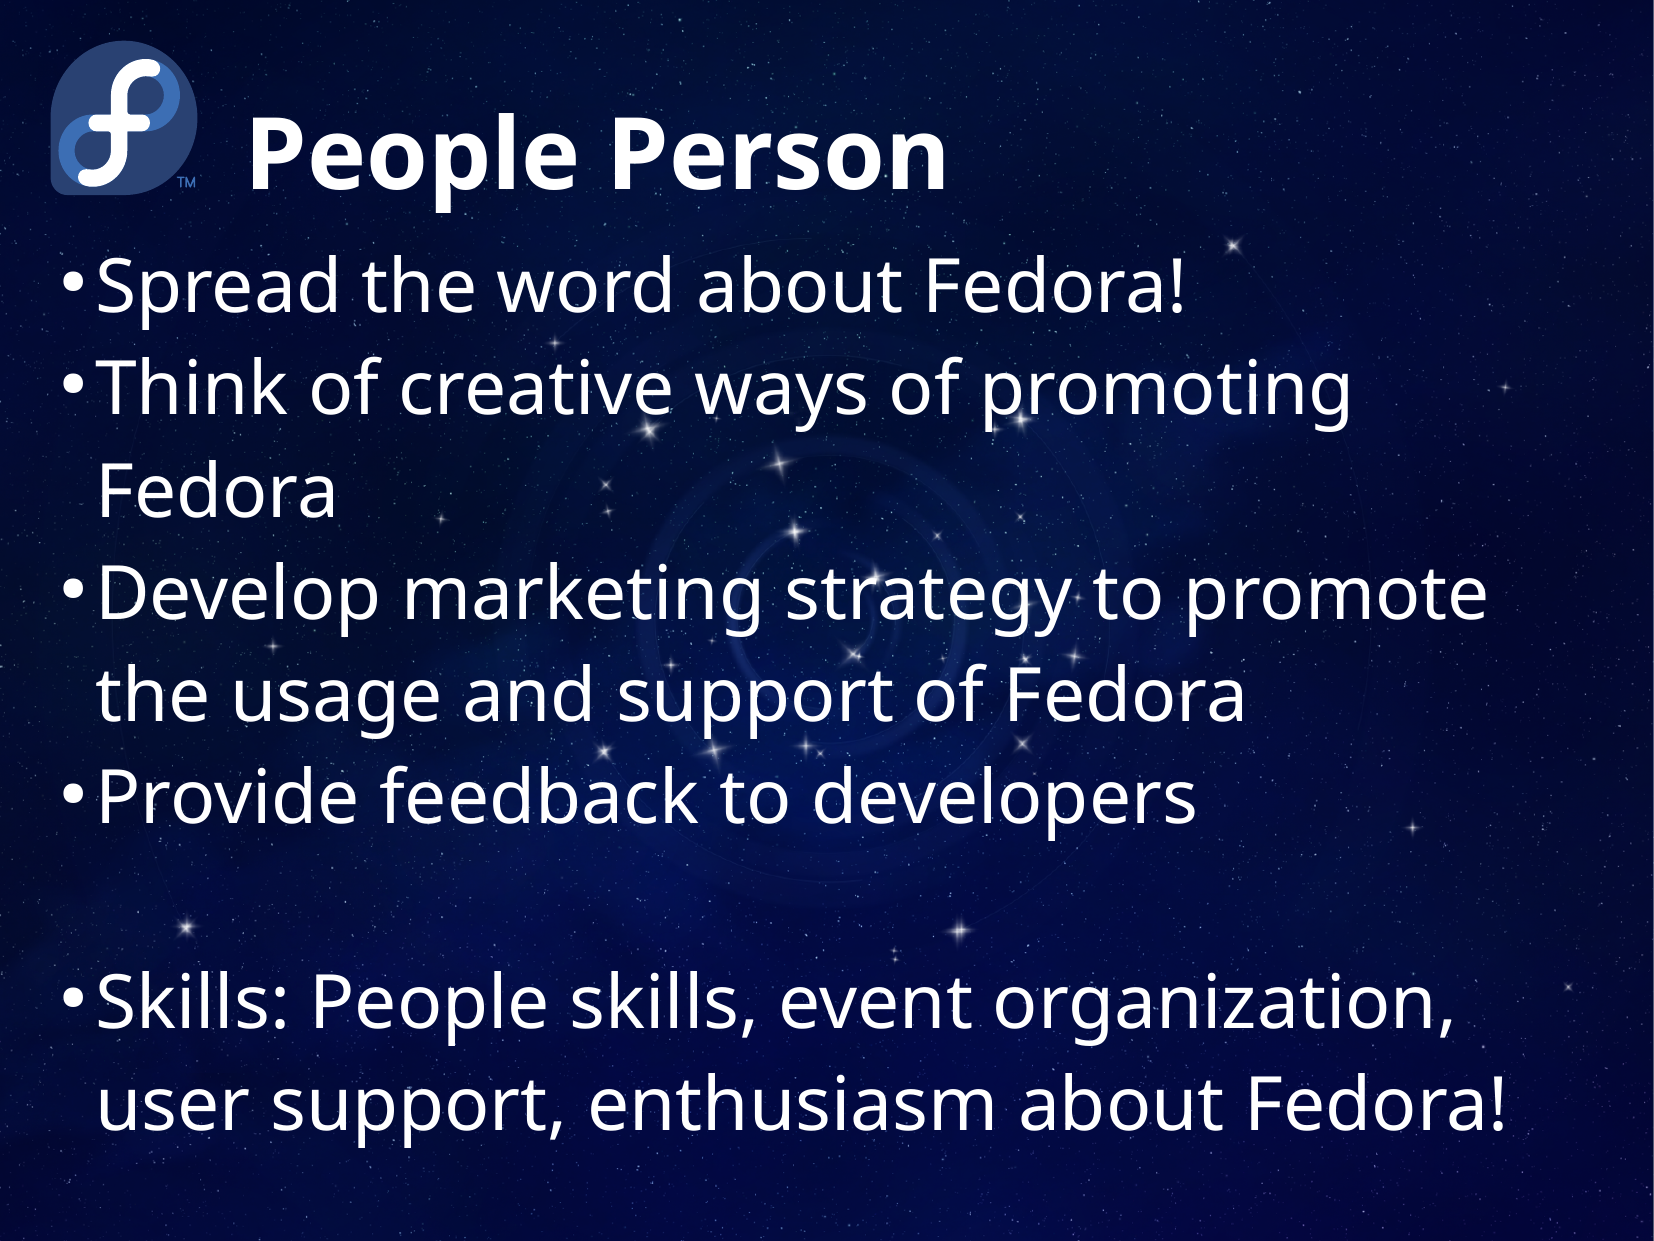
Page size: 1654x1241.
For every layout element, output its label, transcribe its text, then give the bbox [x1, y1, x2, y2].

text_box [176, 176, 196, 188]
text_box Spread the word about Fedora! Think of creative ways of promoting Fedora Develop marketing strategy to promote the usage and support of Fedora Provide feedback to developers Skills: People skills, event organization, user support, enthusiasm about Fedora! [45, 225, 1621, 1201]
text_box People Person [218, 82, 940, 215]
picture [0, 0, 1654, 1241]
text_box [50, 40, 198, 196]
